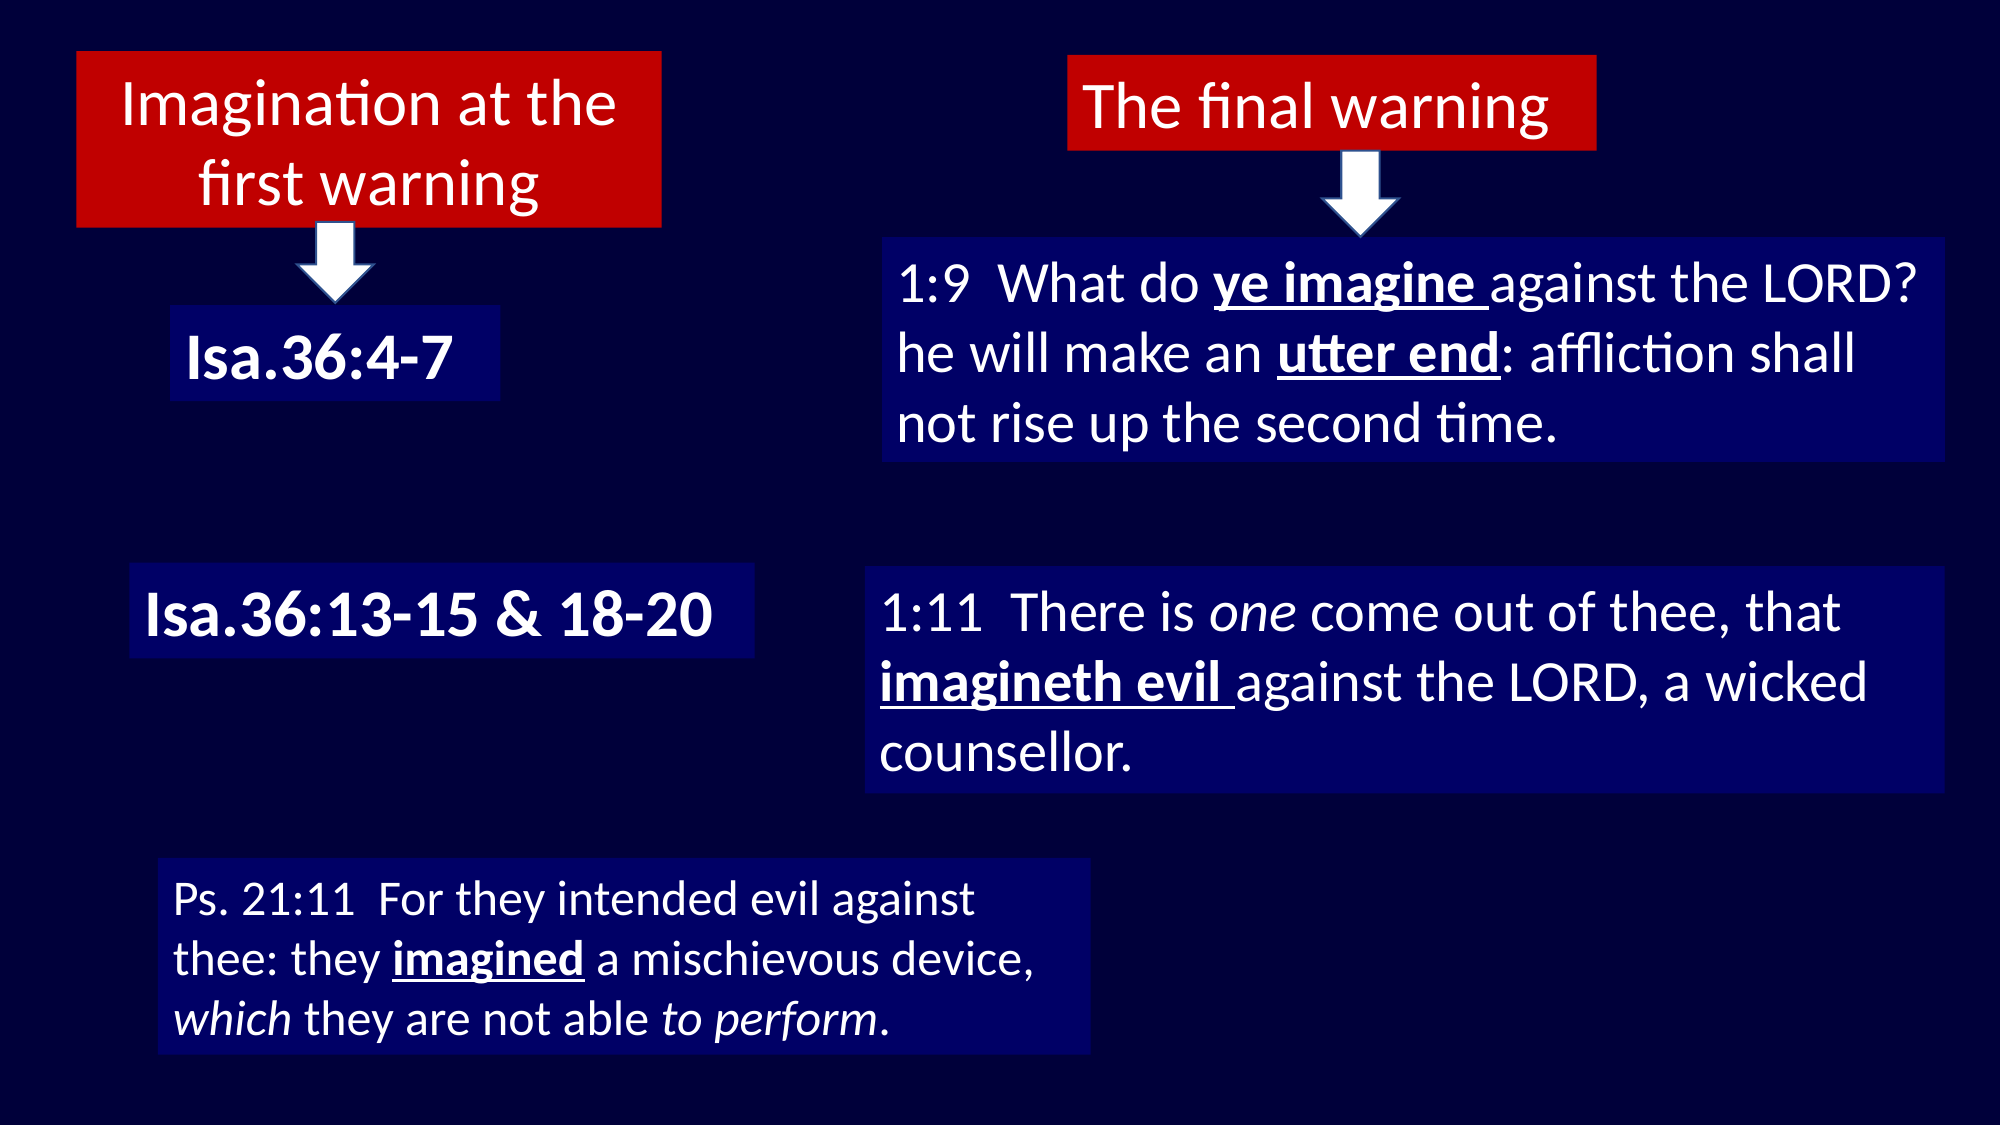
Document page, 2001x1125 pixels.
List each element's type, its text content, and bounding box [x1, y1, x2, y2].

text_box Ps. 21:11 For they intended evil against thee: they imagined a mischievous device, which they are not able to perform. [157, 857, 1091, 1055]
text_box [1322, 150, 1399, 237]
text_box Imagination at the first warning [76, 51, 662, 228]
text_box The final warning [1067, 54, 1597, 151]
text_box 1:9 What do ye imagine against the LORD? he will make an utter end: affliction shall not rise up the second time. [882, 237, 1945, 462]
text_box Isa.36:4-7 [170, 305, 501, 402]
text_box 1:11 There is one come out of thee, that imagineth evil against the LORD, a wicked counsellor. [864, 566, 1945, 794]
text_box [296, 221, 374, 303]
text_box Isa.36:13-15 & 18-20 [129, 562, 755, 659]
